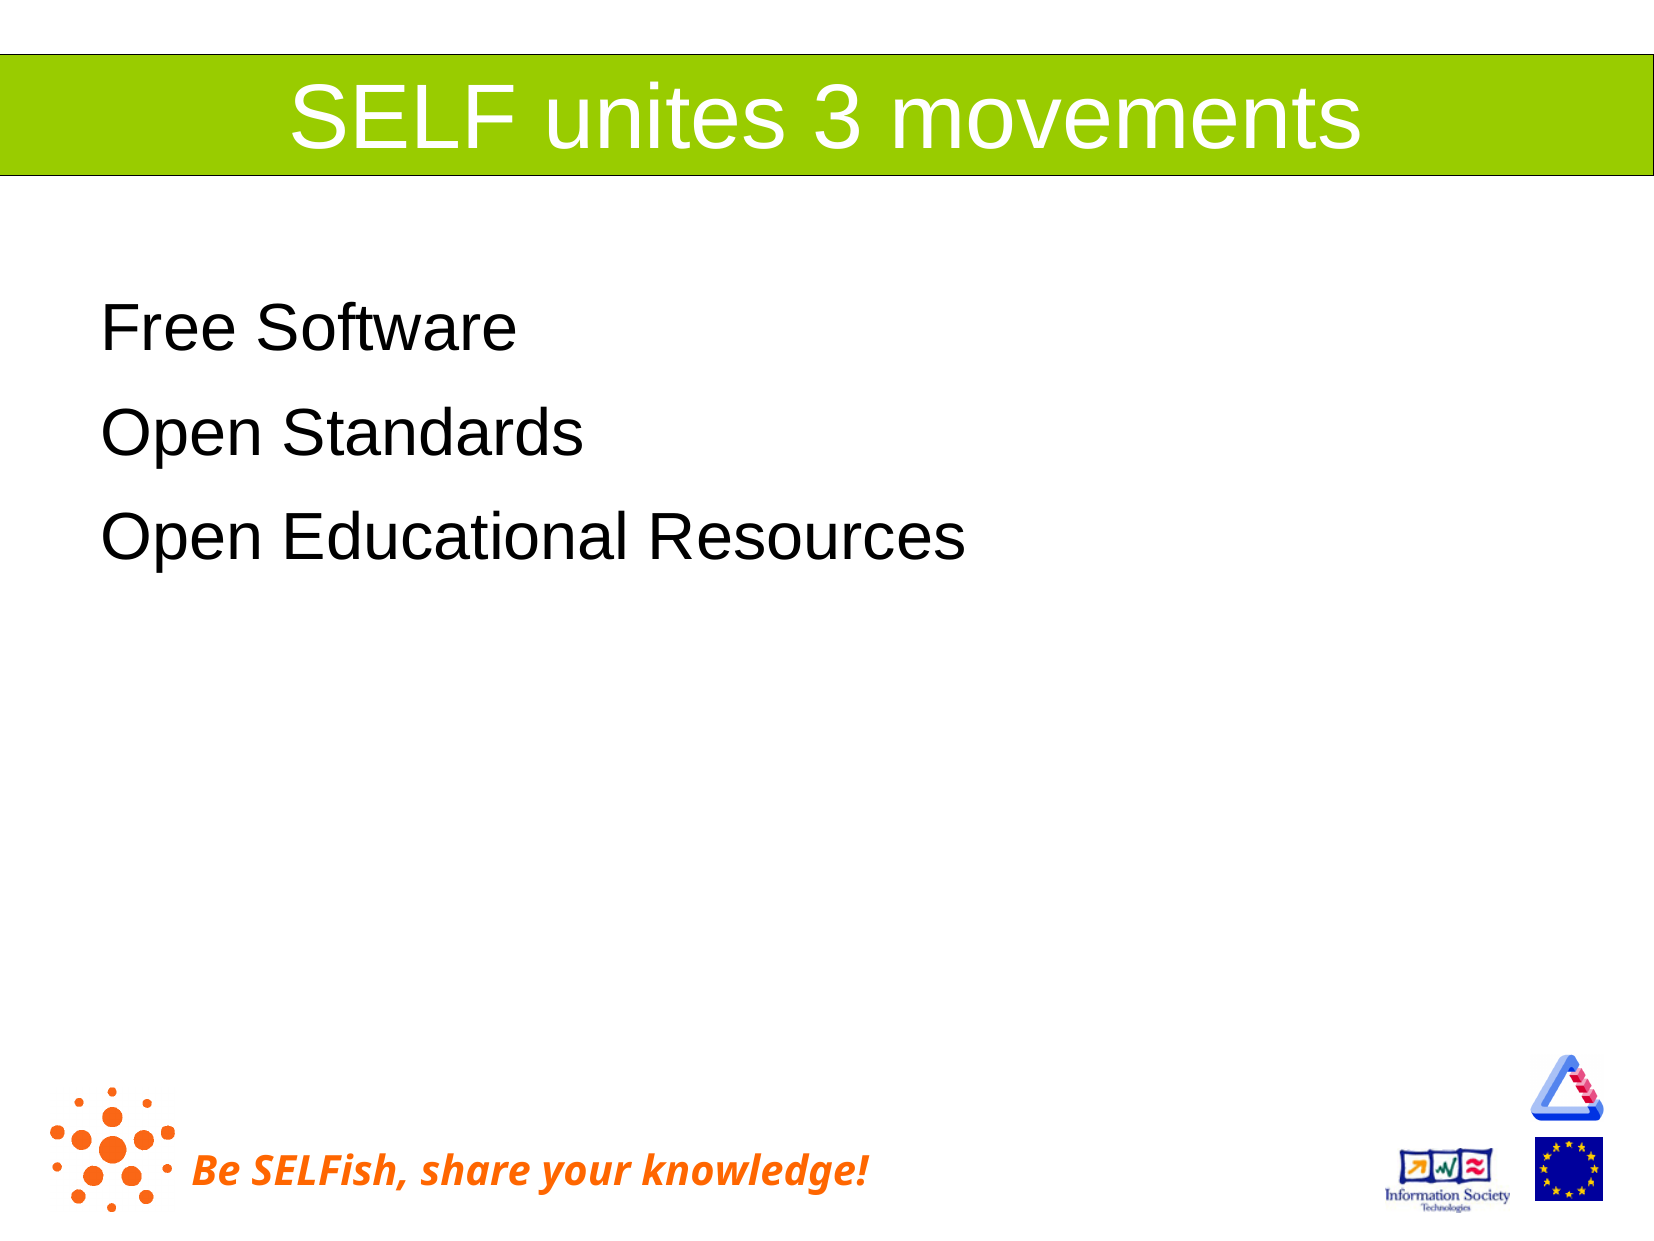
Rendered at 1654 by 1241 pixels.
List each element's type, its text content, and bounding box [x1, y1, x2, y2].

picture [1385, 1148, 1510, 1213]
picture [1530, 1054, 1604, 1122]
list Free Software Open Standards Open Educational Resources [82, 290, 1571, 1109]
picture [1535, 1137, 1603, 1201]
title SELF unites 3 movements [82, 48, 1571, 185]
picture [50, 1087, 175, 1212]
